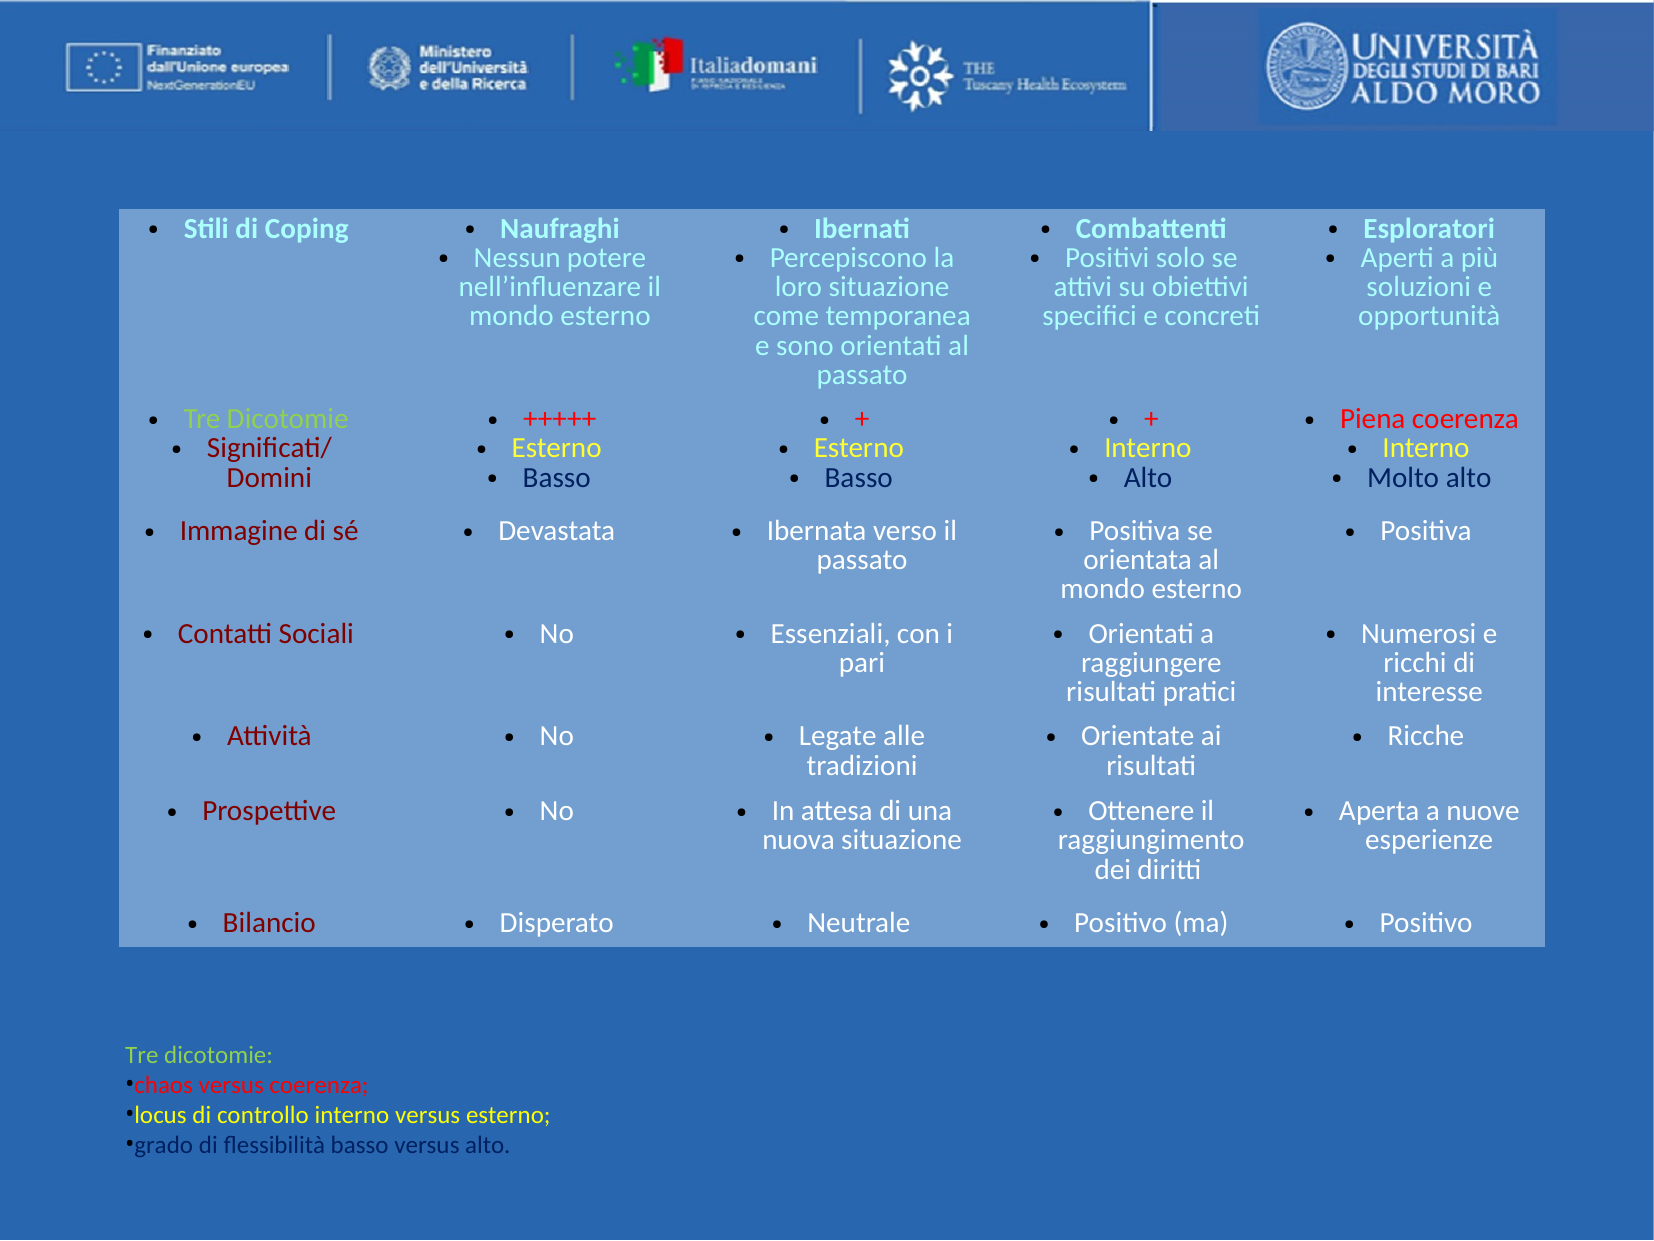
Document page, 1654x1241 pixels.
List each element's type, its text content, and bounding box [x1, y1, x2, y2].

table_cell Aperta a nuove esperienze [1278, 791, 1545, 903]
table_cell Ricche [1278, 716, 1545, 791]
table_cell Positiva se orientata al mondo esterno [989, 511, 1278, 614]
table_cell + Esterno Basso [700, 399, 989, 511]
table_cell Numerosi e ricchi di interesse [1278, 614, 1545, 716]
table_header Esploratori Aperti a più soluzioni e opportunità [1278, 209, 1545, 399]
table_cell Positivo [1278, 903, 1545, 947]
table_header Combattenti Positivi solo se attivi su obiettivi specifici e concreti [989, 209, 1278, 399]
picture [0, 0, 1654, 132]
table_cell +++++ Esterno Basso [385, 399, 700, 511]
table_cell Disperato [385, 903, 700, 947]
table_cell Devastata [385, 511, 700, 614]
table_cell Essenziali, con i pari [700, 614, 989, 716]
table_cell In attesa di una nuova situazione [700, 791, 989, 903]
table_header Ibernati Percepiscono la loro situazione come temporanea e sono orientati al passato [700, 209, 989, 399]
table_header Naufraghi Nessun potere nell’influenzare il mondo esterno [385, 209, 700, 399]
table_cell Immagine di sé [119, 511, 385, 614]
table_cell Prospettive [119, 791, 385, 903]
table_cell Ottenere il raggiungimento dei diritti [989, 791, 1278, 903]
table_cell Positiva [1278, 511, 1545, 614]
table_cell Orientate ai risultati [989, 716, 1278, 791]
table_cell Piena coerenza Interno Molto alto [1278, 399, 1545, 511]
table_cell + Interno Alto [989, 399, 1278, 511]
table_cell Ibernata verso il passato [700, 511, 989, 614]
table_header Stili di Coping [119, 209, 385, 399]
table_cell No [385, 716, 700, 791]
table_cell Orientati a raggiungere risultati pratici [989, 614, 1278, 716]
table_cell Legate alle tradizioni [700, 716, 989, 791]
table_cell No [385, 791, 700, 903]
table_cell Contatti Sociali [119, 614, 385, 716]
table_cell Attività [119, 716, 385, 791]
table_cell Bilancio [119, 903, 385, 947]
table_cell Tre Dicotomie Significati/Domini [119, 399, 385, 511]
table_cell Positivo (ma) [989, 903, 1278, 947]
table_cell No [385, 614, 700, 716]
text_box Tre dicotomie: chaos versus coerenza; locus di controllo interno versus esterno; grado di flessibilità basso versus alto. [118, 1031, 1073, 1166]
table_cell Neutrale [700, 903, 989, 947]
